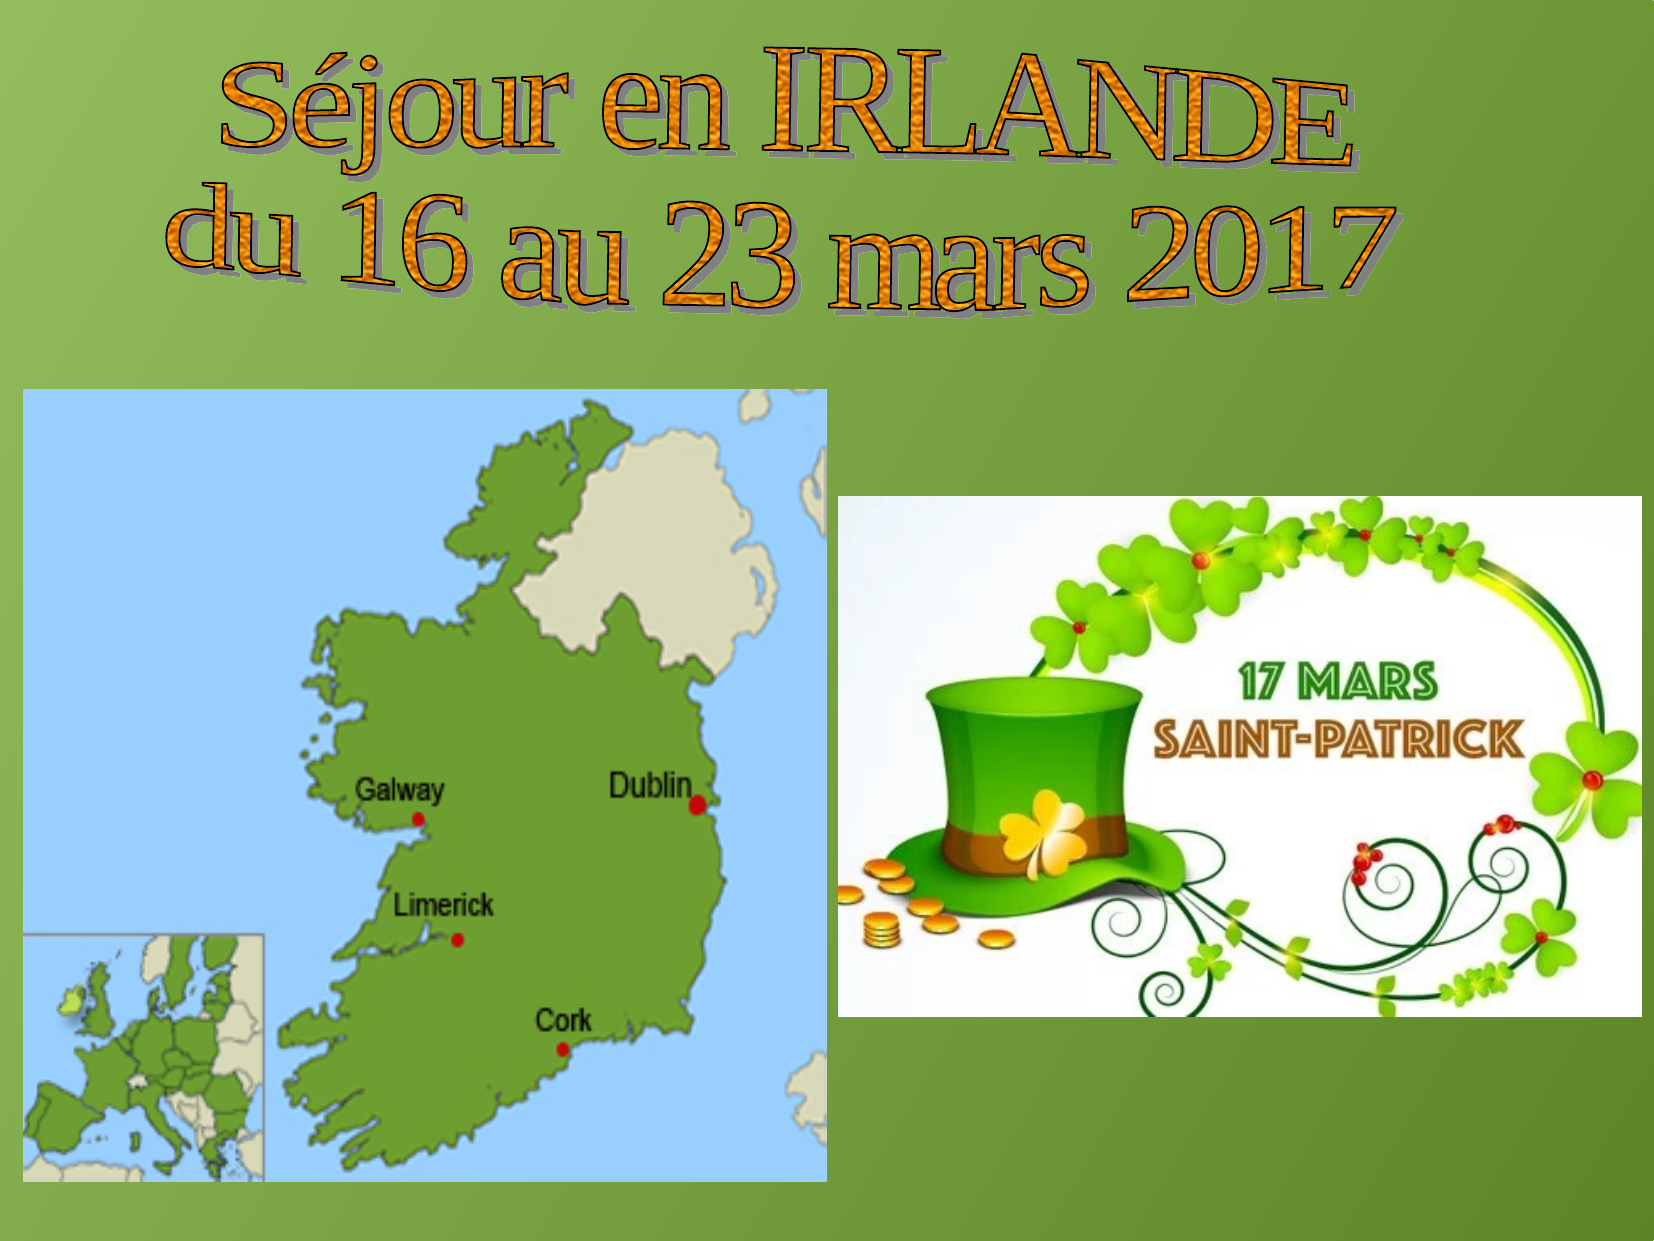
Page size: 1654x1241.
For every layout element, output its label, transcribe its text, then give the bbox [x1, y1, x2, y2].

text_box Séjour en IRLANDE du 16 au 23 mars 2017 [659, 75, 729, 150]
text_box Séjour en IRLANDE du 16 au 23 mars 2017 [293, 83, 350, 148]
picture [838, 496, 1642, 1017]
text_box Séjour en IRLANDE du 16 au 23 mars 2017 [166, 182, 234, 270]
text_box Séjour en IRLANDE du 16 au 23 mars 2017 [453, 73, 568, 148]
text_box Séjour en IRLANDE du 16 au 23 mars 2017 [603, 73, 659, 150]
text_box Séjour en IRLANDE du 16 au 23 mars 2017 [230, 212, 300, 277]
text_box Séjour en IRLANDE du 16 au 23 mars 2017 [807, 48, 1273, 162]
text_box Séjour en IRLANDE du 16 au 23 mars 2017 [732, 202, 795, 308]
text_box Séjour en IRLANDE du 16 au 23 mars 2017 [663, 201, 724, 306]
text_box Séjour en IRLANDE du 16 au 23 mars 2017 [1271, 78, 1352, 166]
text_box Séjour en IRLANDE du 16 au 23 mars 2017 [1195, 206, 1259, 297]
text_box Séjour en IRLANDE du 16 au 23 mars 2017 [389, 79, 453, 148]
text_box Séjour en IRLANDE du 16 au 23 mars 2017 [341, 83, 376, 175]
text_box Séjour en IRLANDE du 16 au 23 mars 2017 [402, 194, 467, 292]
text_box Séjour en IRLANDE du 16 au 23 mars 2017 [502, 227, 561, 302]
text_box Séjour en IRLANDE du 16 au 23 mars 2017 [1128, 206, 1189, 302]
text_box Séjour en IRLANDE du 16 au 23 mars 2017 [1269, 206, 1323, 293]
text_box Séjour en IRLANDE du 16 au 23 mars 2017 [341, 192, 395, 286]
text_box Séjour en IRLANDE du 16 au 23 mars 2017 [558, 230, 629, 305]
text_box Séjour en IRLANDE du 16 au 23 mars 2017 [1041, 235, 1088, 307]
text_box Séjour en IRLANDE du 16 au 23 mars 2017 [762, 47, 804, 151]
text_box Séjour en IRLANDE du 16 au 23 mars 2017 [1334, 207, 1396, 288]
text_box Séjour en IRLANDE du 16 au 23 mars 2017 [221, 62, 287, 148]
picture [23, 389, 827, 1182]
text_box Séjour en IRLANDE du 16 au 23 mars 2017 [828, 234, 1040, 312]
